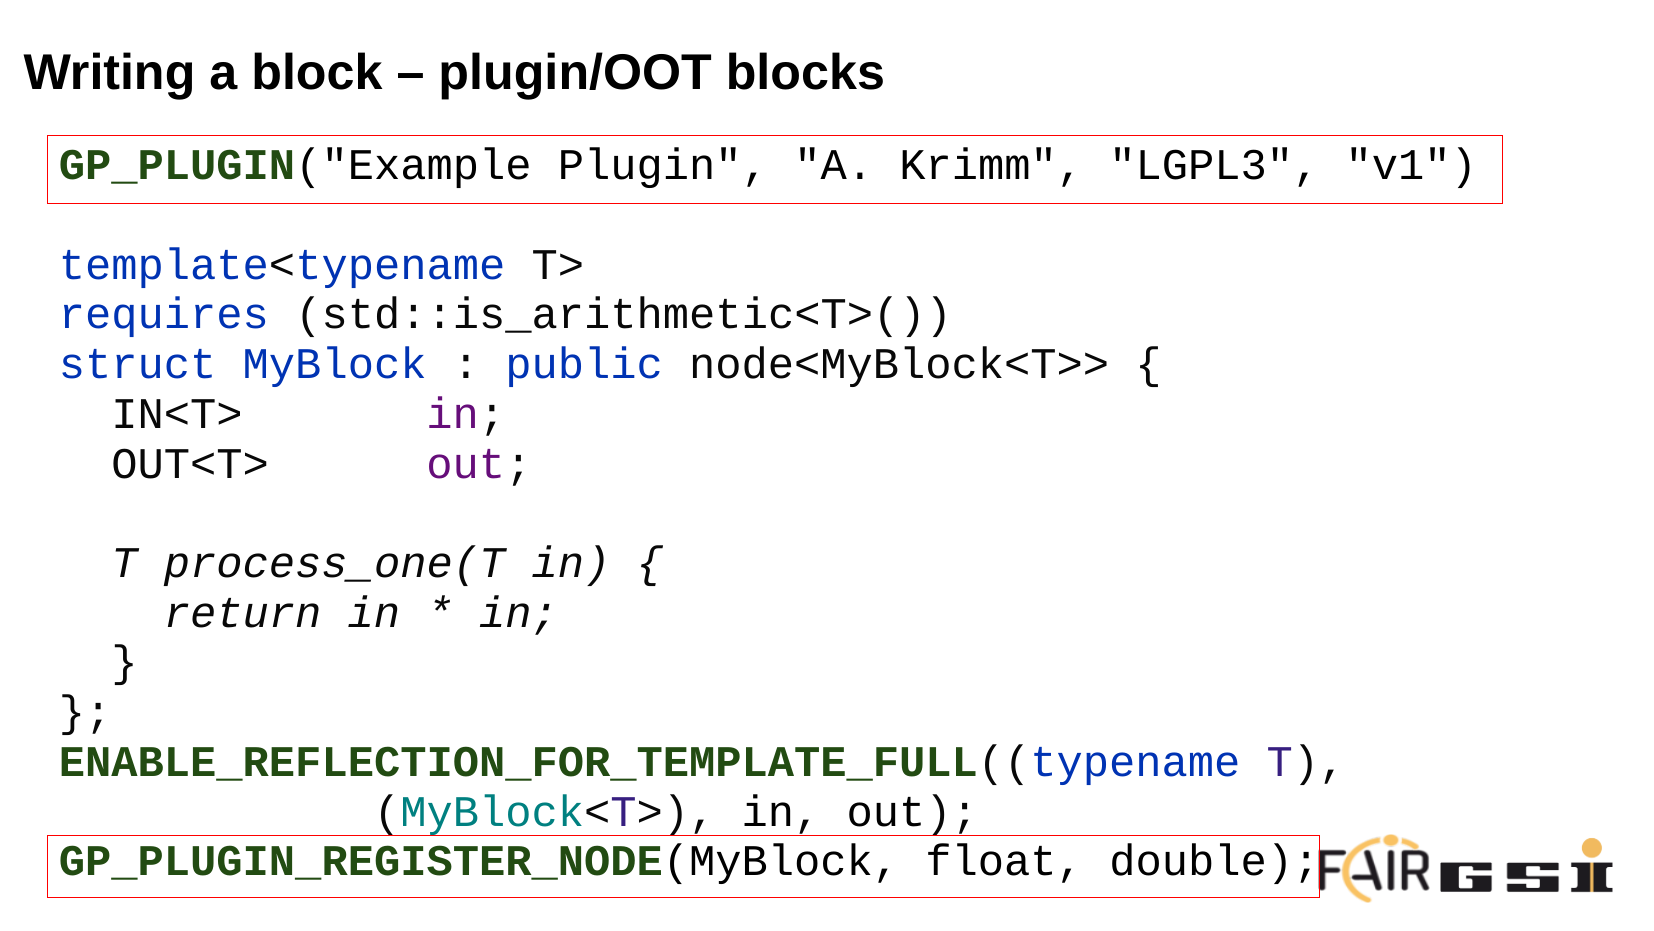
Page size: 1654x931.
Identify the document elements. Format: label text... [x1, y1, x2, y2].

text_box GP_PLUGIN("Example Plugin", "A. Krimm", "LGPL3", "v1") template<typename T> requires (std::is_arithmetic<T>()) struct MyBlock : public node<MyBlock<T>> { IN<T> in; OUT<T> out; T process_one(T in) { return in * in; } }; ENABLE_REFLECTION_FOR_TEMPLATE_FULL((typename T), (MyBlock<T>), in, out); GP_PLUGIN_REGISTER_NODE(MyBlock, float, double); [44, 135, 1654, 931]
title Writing a block – plugin/OOT blocks [23, 5, 1638, 139]
text_box GP_PLUGIN("Example Plugin", "A. Krimm", "LGPL3", "v1") template<typename T> requires (std::is_arithmetic<T>()) struct MyBlock : public node<MyBlock<T>> { IN<T> in; OUT<T> out; T process_one(T in) { return in * in; } }; ENABLE_REFLECTION_FOR_TEMPLATE_FULL((typename T), (MyBlock<T>), in, out); GP_PLUGIN_REGISTER_NODE(MyBlock, float, double); [48, 136, 1502, 203]
